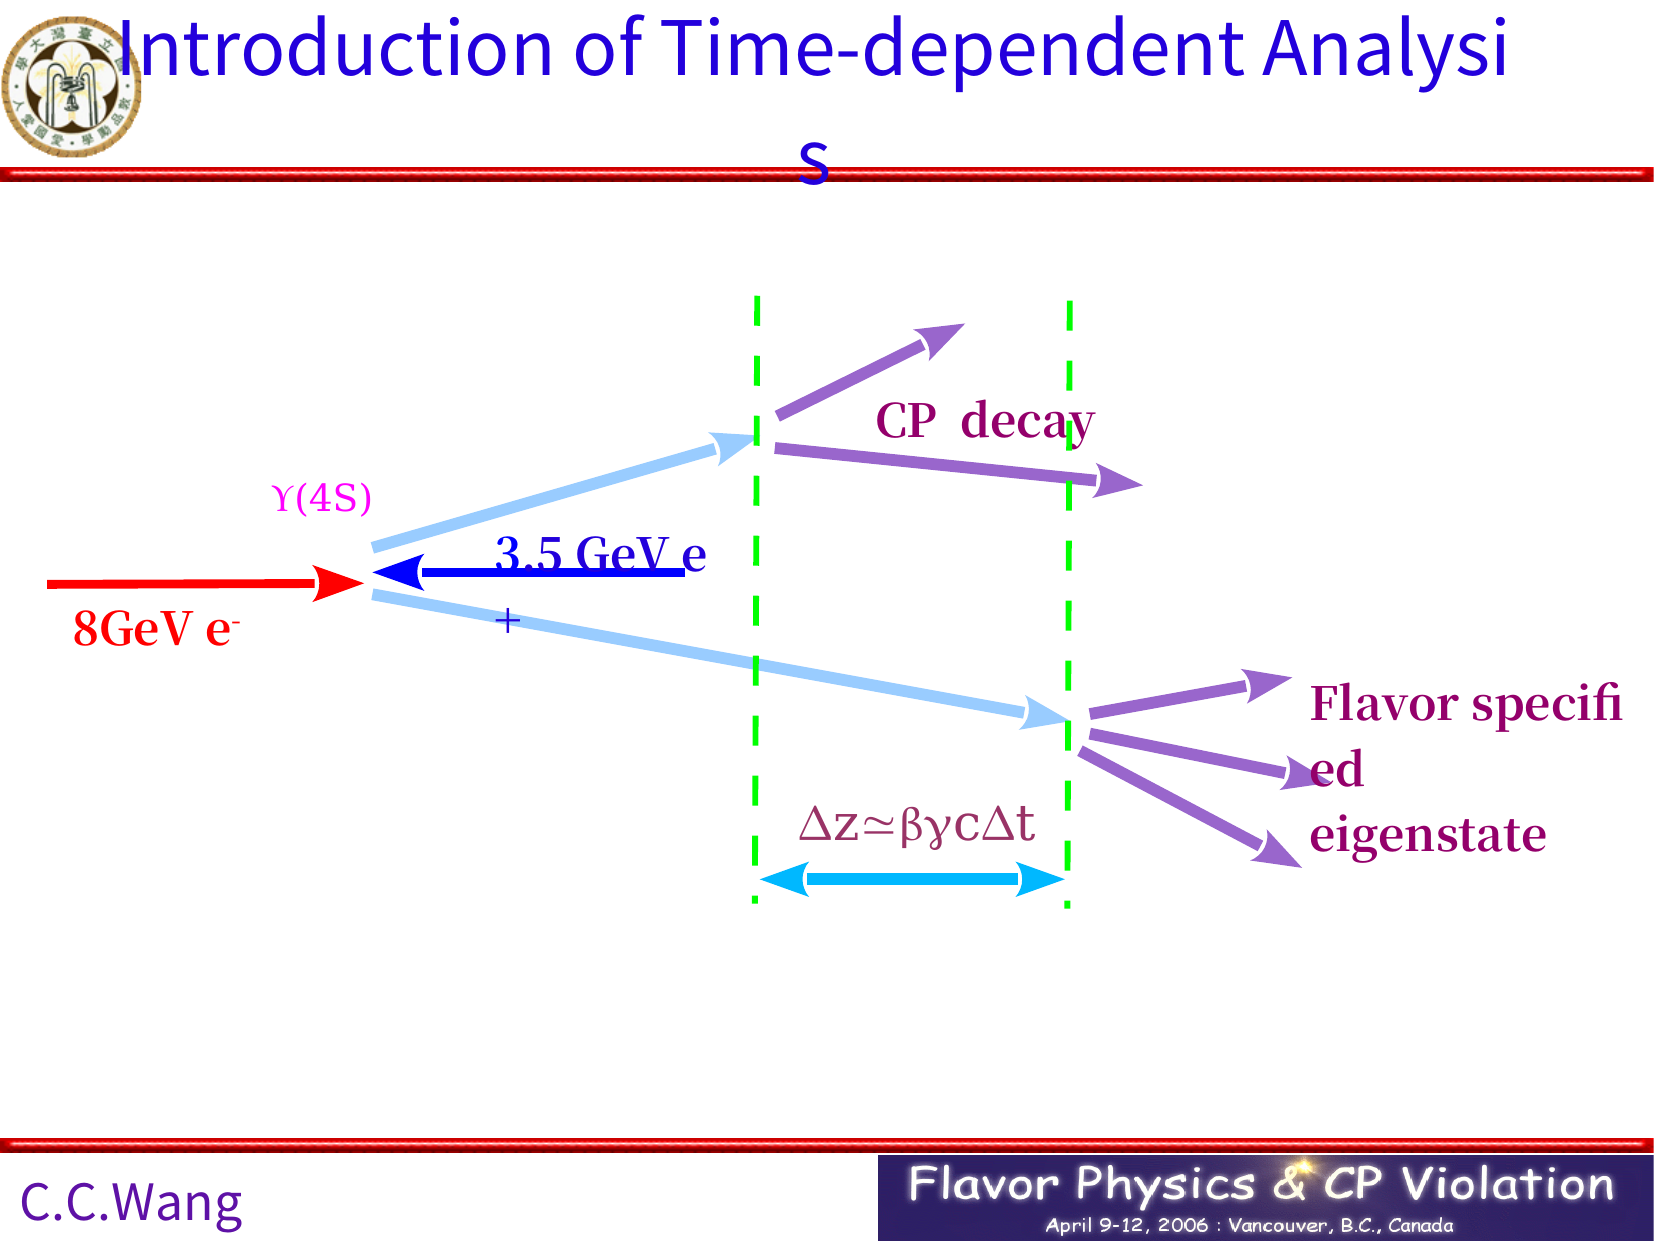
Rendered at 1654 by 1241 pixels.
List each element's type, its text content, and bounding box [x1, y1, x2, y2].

picture [0, 167, 822, 182]
picture [824, 167, 1654, 182]
text_box CP decay [874, 384, 1149, 445]
text_box (4S) [272, 477, 397, 525]
title Introduction of Time-dependent Analysis [107, 22, 1520, 173]
picture [0, 1138, 1654, 1153]
text_box 8GeV e- [72, 592, 267, 654]
picture [878, 1155, 1654, 1241]
text_box Flavor specified eigenstate [1309, 667, 1632, 788]
text_box z≃ct [798, 793, 1043, 937]
picture [0, 15, 143, 159]
text_box 3.5 GeV e+ [494, 518, 729, 579]
